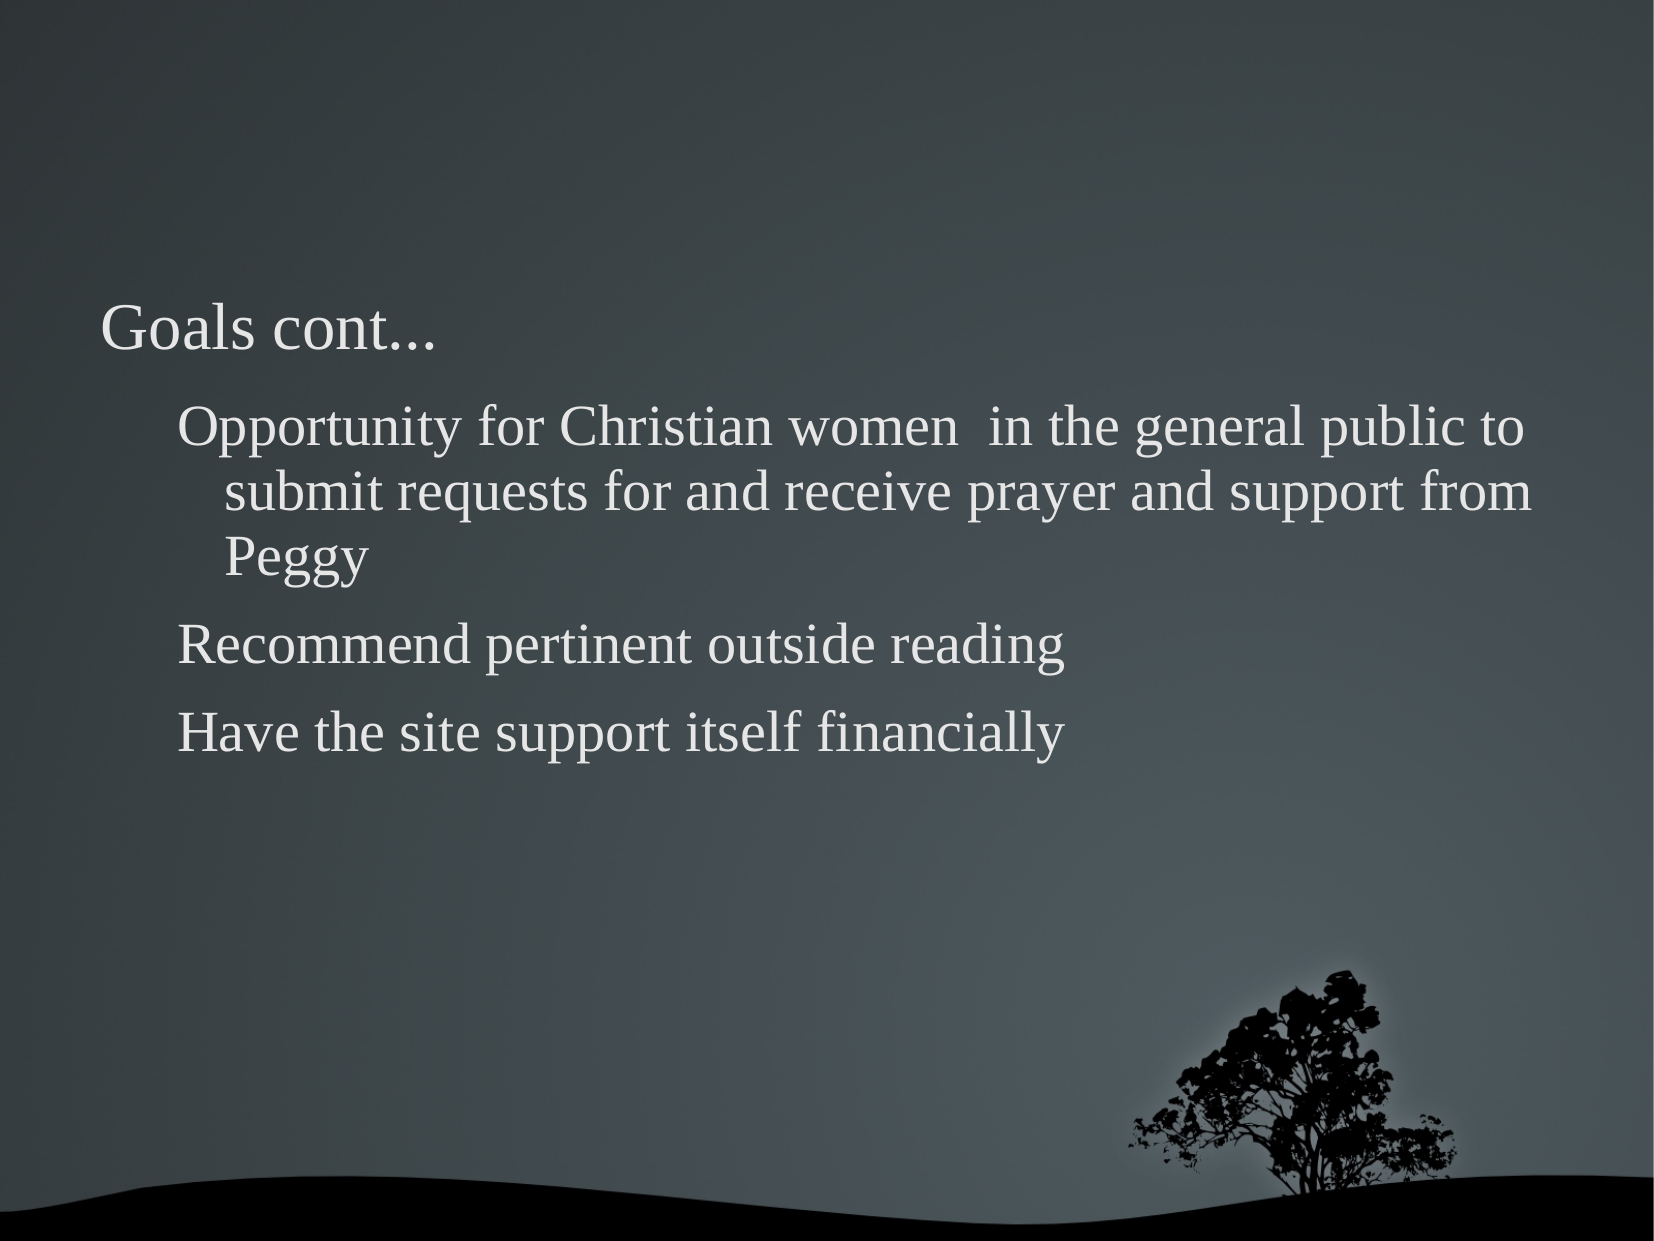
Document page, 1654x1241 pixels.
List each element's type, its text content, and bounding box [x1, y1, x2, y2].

list Goals cont... Opportunity for Christian women in the general public to submit requests for and receive prayer and support from Peggy Recommend pertinent outside reading Have the site support itself financially [82, 290, 1571, 1094]
picture [0, 0, 1654, 1241]
